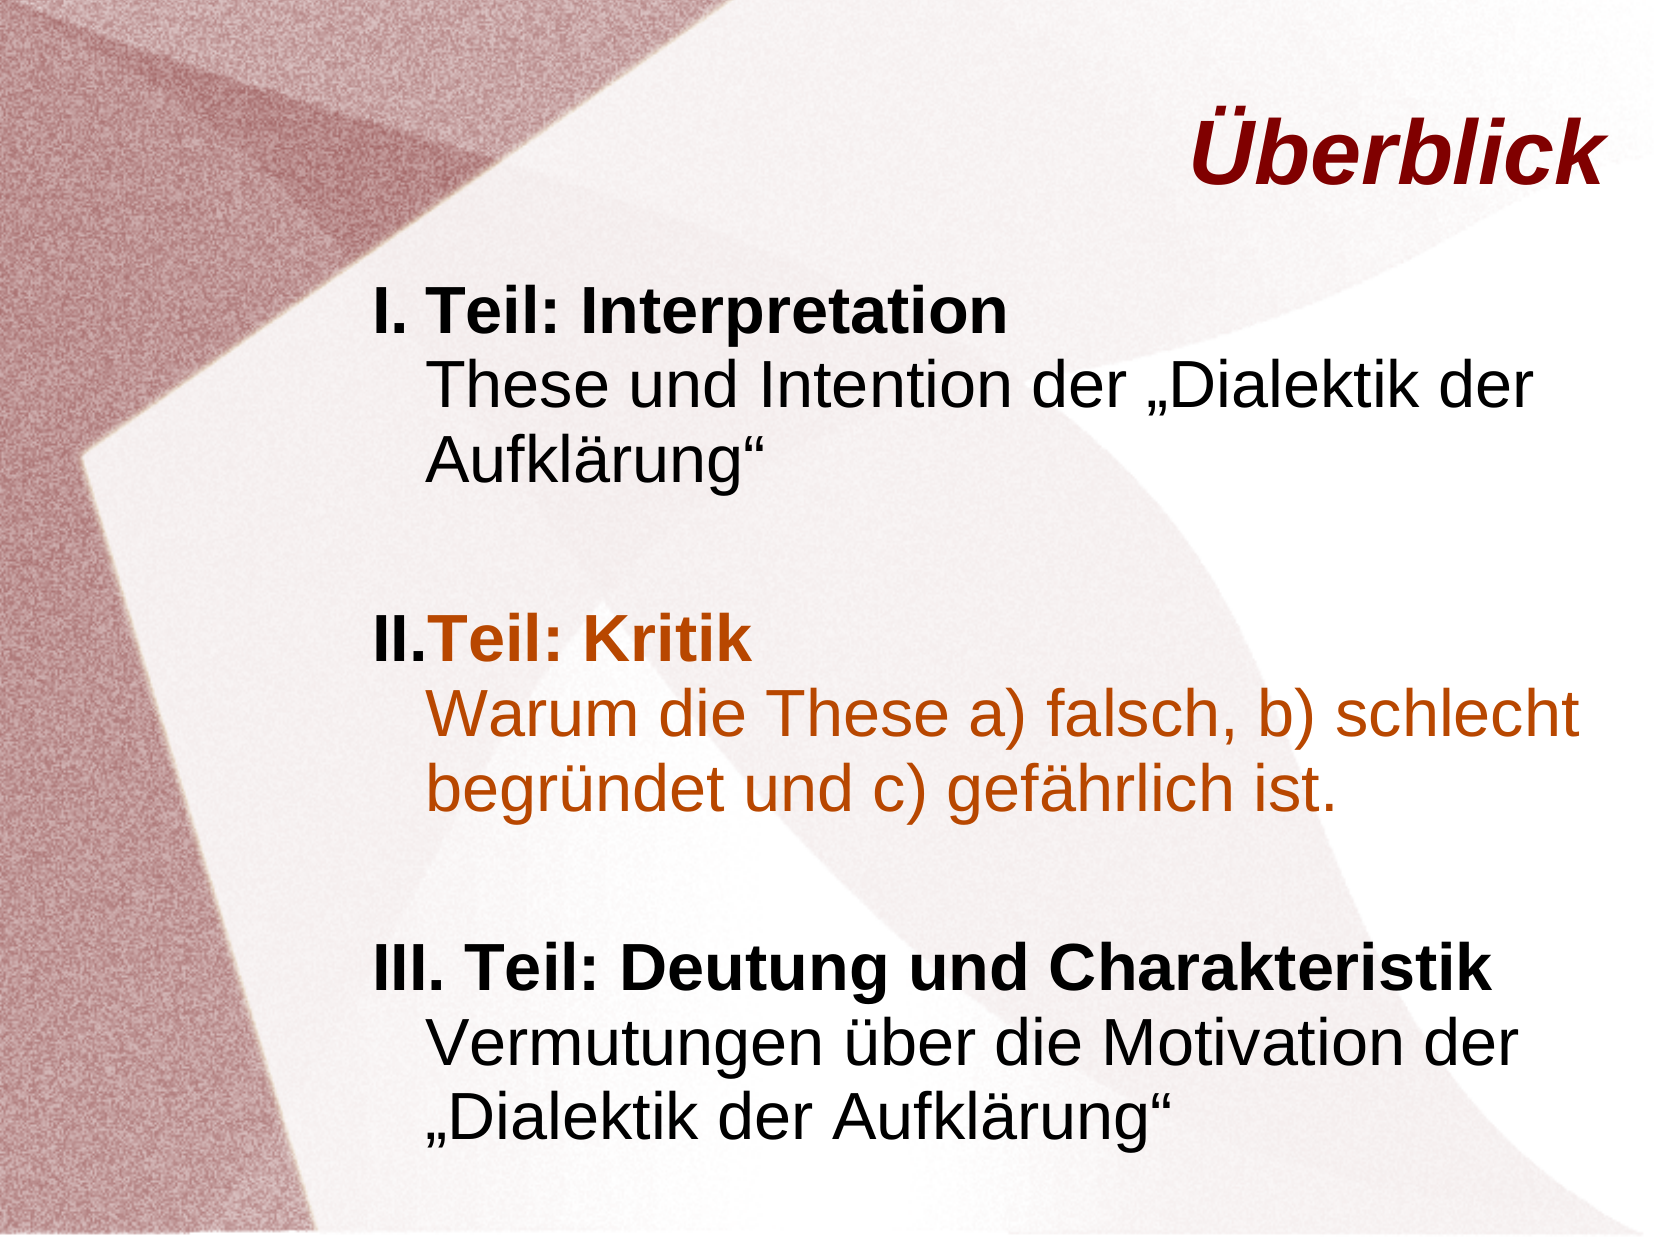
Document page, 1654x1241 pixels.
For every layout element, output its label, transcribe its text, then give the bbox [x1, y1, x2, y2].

picture [0, 0, 1654, 1241]
list Teil: Interpretation These und Intention der „Dialektik der Aufklärung“ Teil: Kritik Warum die These a) falsch, b) schlecht begründet und c) gefährlich ist. Teil: Deutung und Charakteristik Vermutungen über die Motivation der „Dialektik der Aufklärung“ [354, 272, 1630, 1155]
title Überblick [596, 49, 1607, 257]
